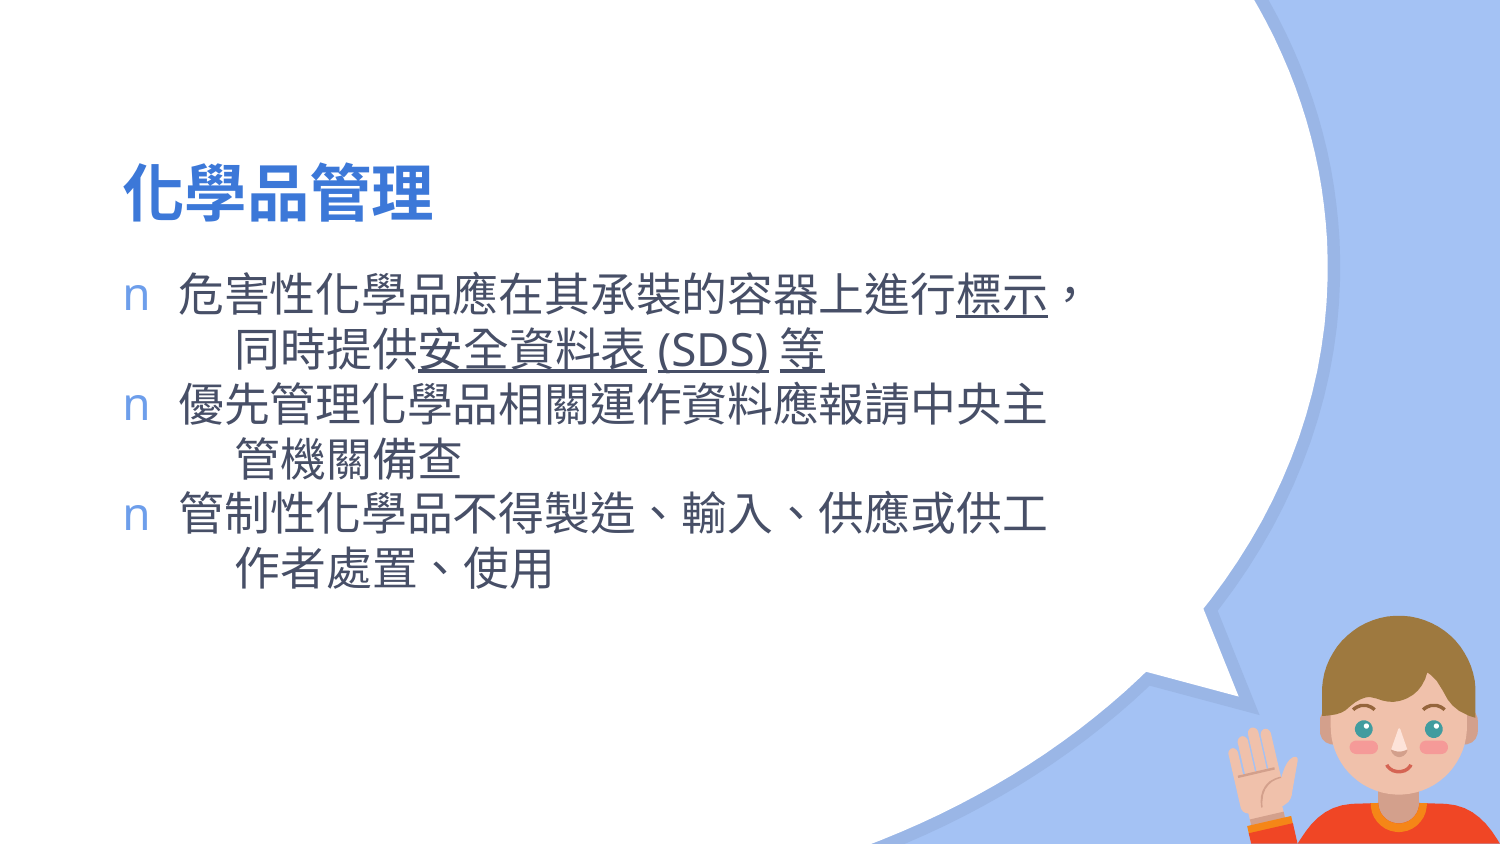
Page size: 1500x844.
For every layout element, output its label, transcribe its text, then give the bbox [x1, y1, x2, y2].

list 危害性化學品應在其承裝的容器上進行標示，同時提供安全資料表(SDS)等 優先管理化學品相關運作資料應報請中央主管機關備查 管制性化學品不得製造、輸入、供應或供工作者處置、使用 [107, 250, 1087, 782]
title 化學品管理 [107, 121, 1087, 244]
text_box [1228, 615, 1500, 844]
